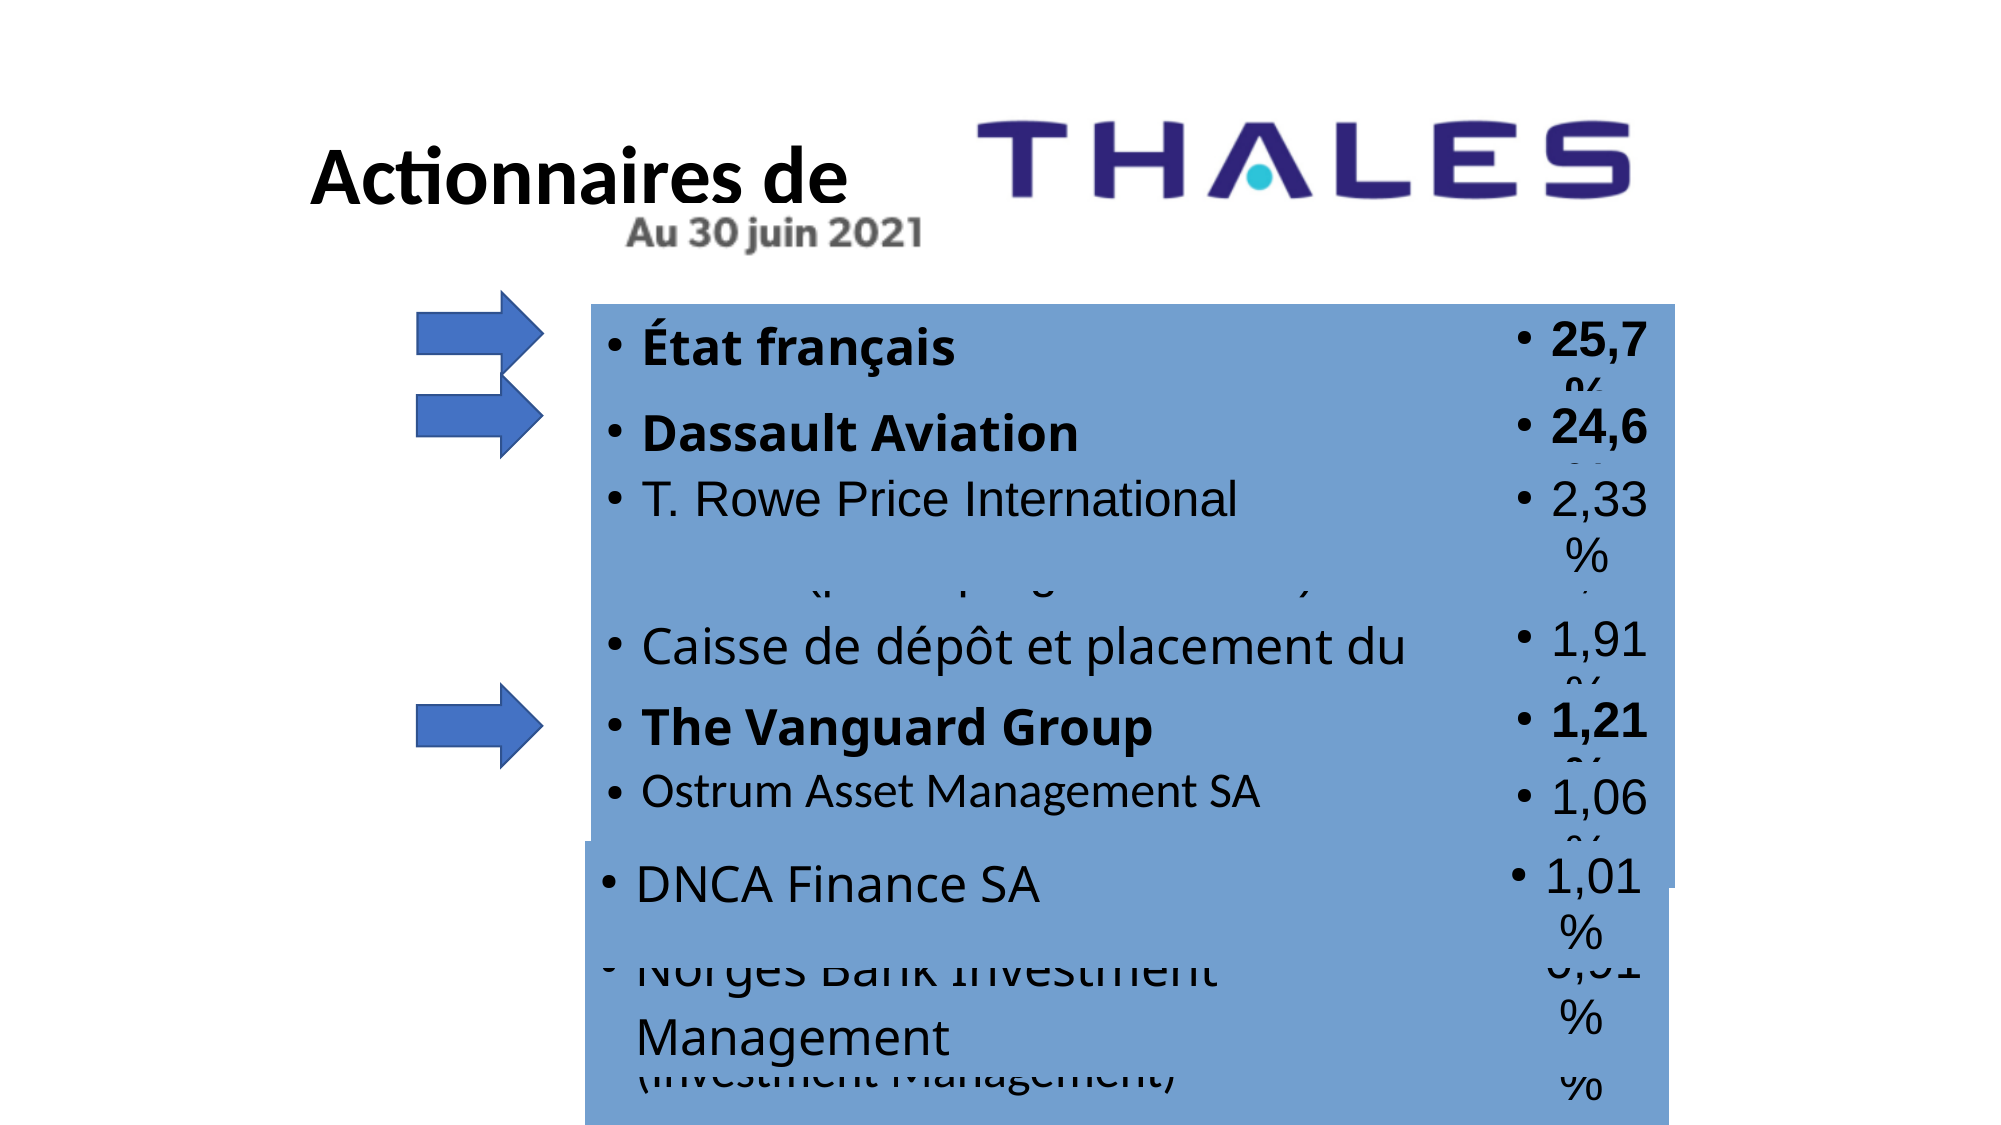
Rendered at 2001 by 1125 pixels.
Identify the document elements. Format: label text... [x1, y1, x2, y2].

table_header 1,91 % [1501, 603, 1675, 684]
table_header 1,01 % [1495, 841, 1669, 968]
table_header 2,33 % [1501, 464, 1675, 591]
table_header Ostrum Asset Management SA [591, 762, 1501, 841]
table_header 25,7 % [1501, 304, 1675, 391]
table_header État français [591, 304, 1501, 391]
table_header 1,06 % [1501, 762, 1675, 888]
title Actionnaires de [96, 66, 959, 284]
table_header T. Rowe Price International [591, 464, 1501, 591]
text_box [416, 684, 543, 768]
table_header 2,18 % [1501, 591, 1675, 603]
table_header Dassault Aviation [591, 391, 1501, 464]
text_box [416, 292, 543, 457]
table_header The Vanguard Group [591, 684, 1501, 762]
table_header 0,91 % [1495, 968, 1669, 1077]
picture [958, 105, 1651, 216]
table_header 1,21 % [1501, 684, 1675, 762]
table_header Caisse de dépôt et placement du Québec [591, 603, 1501, 684]
picture [615, 203, 929, 262]
table_header Thales (plan épargne salariés) [591, 591, 1501, 603]
table_header 24,6 % [1501, 391, 1675, 464]
table_header 0,81 % [1495, 1077, 1669, 1125]
table_header DNCA Finance SA [585, 841, 1495, 968]
table_header Norges Bank Investment Management [585, 968, 1495, 1077]
table_header Amundi Asset Management SA (Investment Management) [585, 1077, 1495, 1125]
